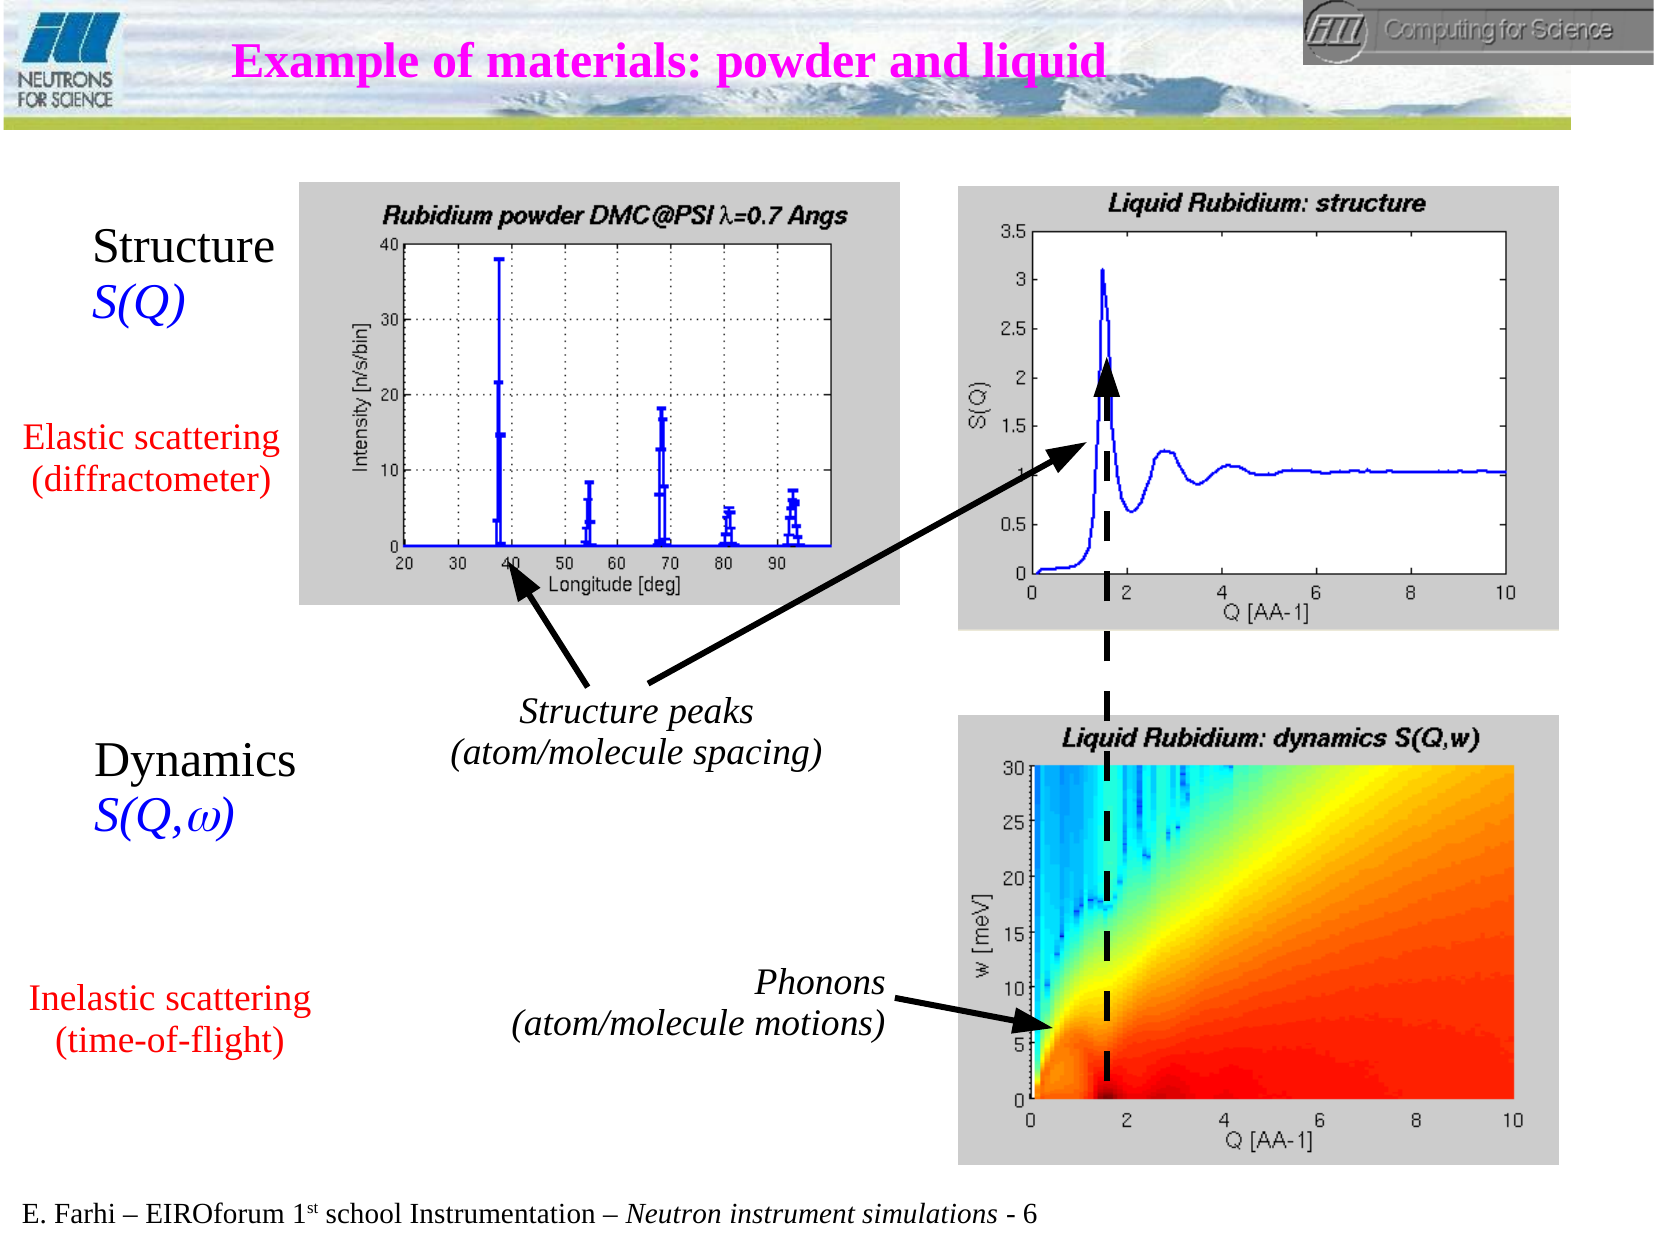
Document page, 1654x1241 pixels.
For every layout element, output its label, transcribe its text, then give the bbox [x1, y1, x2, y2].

picture [958, 186, 1559, 631]
text_box Structure S(Q) [92, 218, 276, 329]
text_box Phonons (atom/molecule motions) [511, 960, 887, 1044]
picture [799, 549, 900, 605]
text_box Elastic scattering (diffractometer) [22, 416, 281, 500]
text_box Dynamics S(Q,w) [94, 732, 298, 853]
picture [299, 182, 900, 605]
picture [3, 0, 1654, 130]
text_box Inelastic scattering (time-of-flight) [28, 977, 312, 1061]
picture [958, 715, 1559, 1165]
text_box Structure peaks (atom/molecule spacing) [450, 689, 824, 773]
text_box Example of materials: powder and liquid [231, 32, 1109, 89]
